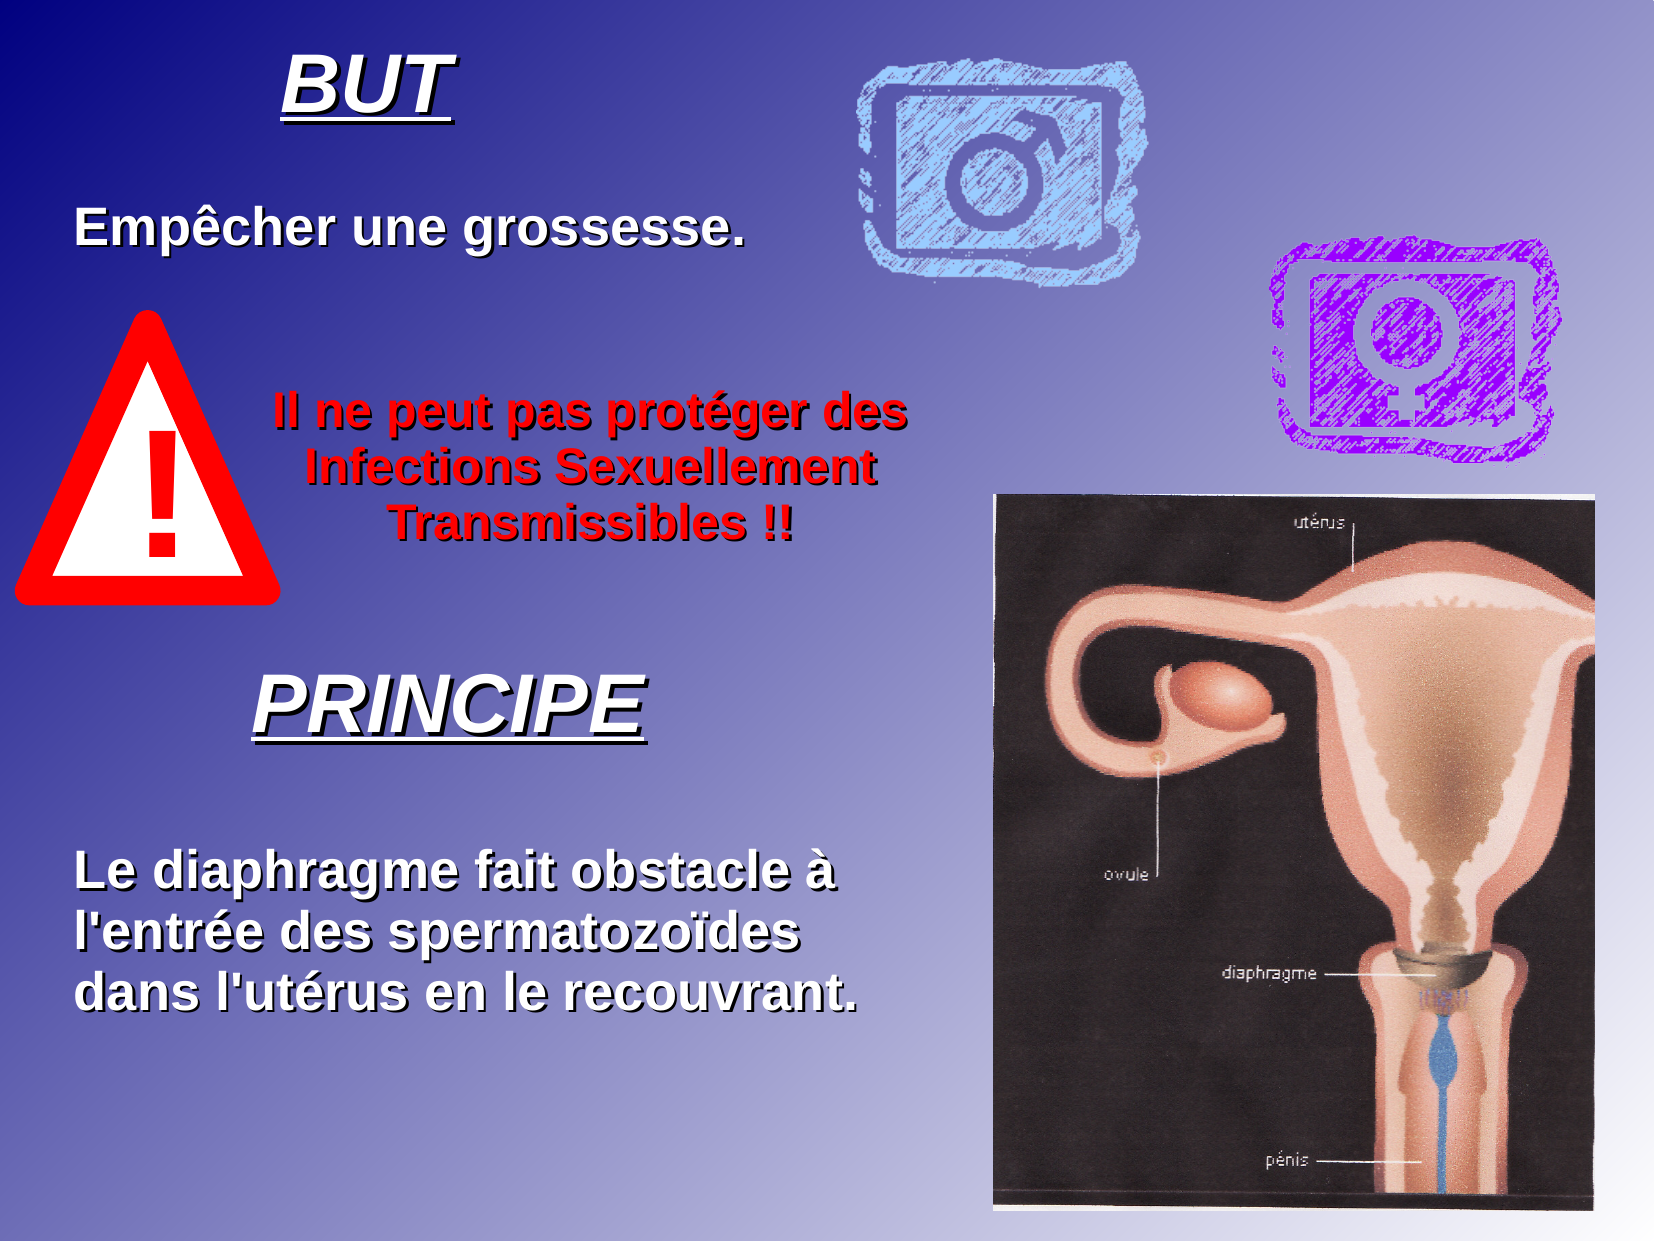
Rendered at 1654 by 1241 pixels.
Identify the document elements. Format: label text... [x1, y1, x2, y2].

text_box BUT [265, 29, 502, 148]
text_box [29, 391, 118, 591]
text_box Il ne peut pas protéger des Infections Sexuellement Transmissibles !! [206, 375, 975, 562]
text_box [121, 324, 174, 383]
picture [993, 494, 1595, 1211]
picture [856, 57, 1158, 296]
text_box Empêcher une grossesse. [59, 188, 768, 266]
text_box PRINCIPE [236, 649, 709, 768]
text_box [178, 393, 266, 591]
text_box ! [118, 383, 178, 604]
text_box Le diaphragme fait obstacle à l'entrée des spermatozoïdes dans l'utérus en le recouvrant. [59, 832, 886, 1034]
picture [1269, 233, 1572, 473]
